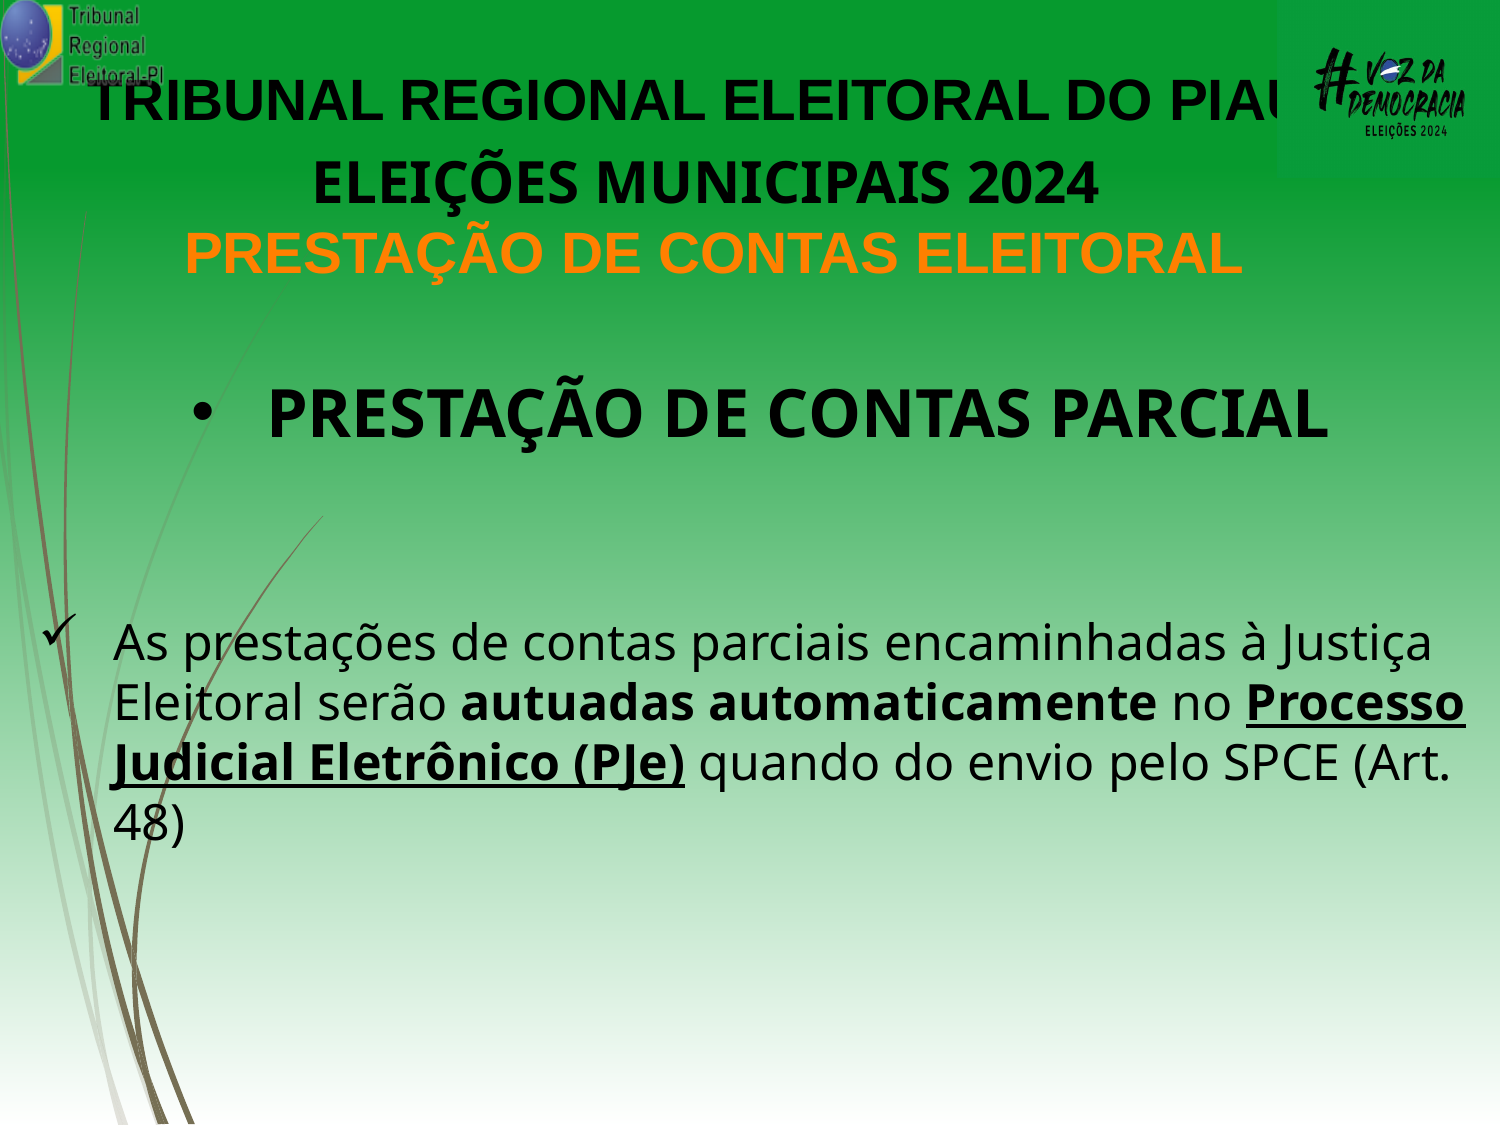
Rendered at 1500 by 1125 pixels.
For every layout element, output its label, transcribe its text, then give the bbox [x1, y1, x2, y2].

picture [1277, 0, 1500, 178]
picture [0, 0, 178, 94]
text_box PRESTAÇÃO DE CONTAS PARCIAL As prestações de contas parciais encaminhadas à Justiça Eleitoral serão autuadas automaticamente no Processo Judicial Eletrônico (PJe) quando do envio pelo SPCE (Art. 48) [23, 283, 1498, 1099]
text_box TRIBUNAL REGIONAL ELEITORAL DO PIAUÍ ELEIÇÕES MUNICIPAIS 2024 PRESTAÇÃO DE CONTAS ELEITORAL [0, 55, 1472, 563]
